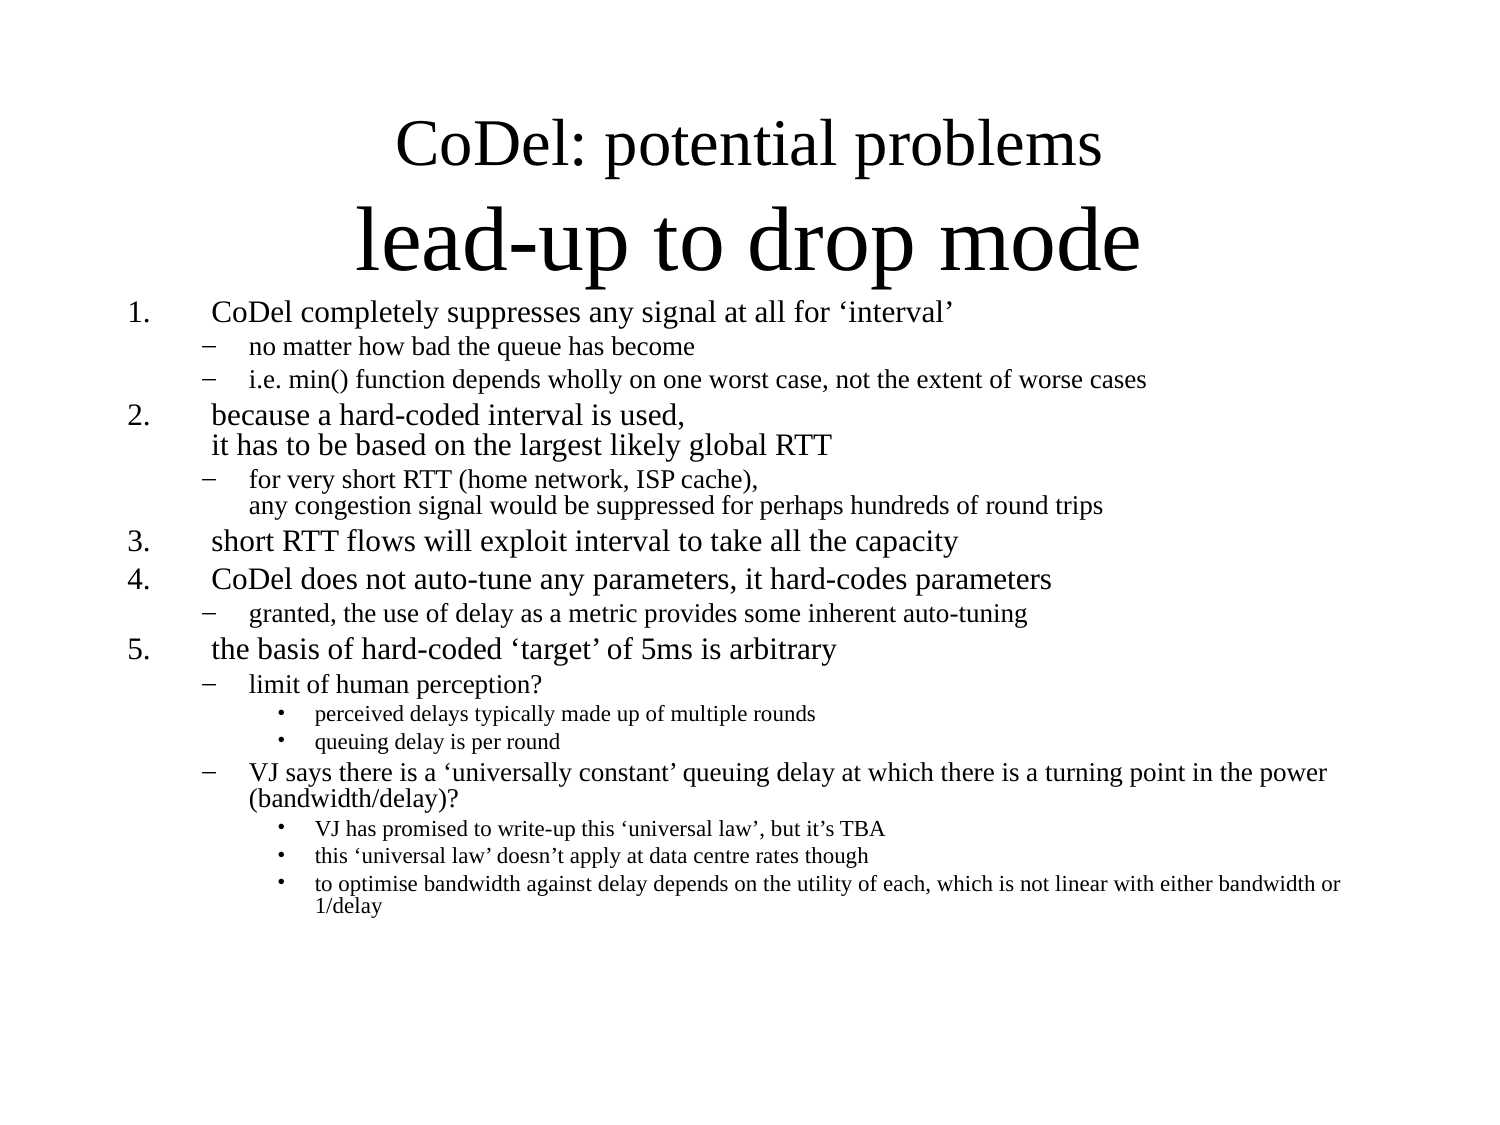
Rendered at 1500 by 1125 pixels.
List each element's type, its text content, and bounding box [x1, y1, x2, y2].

text_box CoDel completely suppresses any signal at all for ‘interval’ no matter how bad the queue has become i.e. min() function depends wholly on one worst case, not the extent of worse cases because a hard-coded interval is used, it has to be based on the largest likely global RTT for very short RTT (home network, ISP cache), any congestion signal would be suppressed for perhaps hundreds of round trips short RTT flows will exploit interval to take all the capacity CoDel does not auto-tune any parameters, it hard-codes parameters granted, the use of delay as a metric provides some inherent auto-tuning the basis of hard-coded ‘target’ of 5ms is arbitrary limit of human perception? perceived delays typically made up of multiple rounds queuing delay is per round VJ says there is a ‘universally constant’ queuing delay at which there is a turning point in the power (bandwidth/delay)? VJ has promised to write-up this ‘universal law’, but it’s TBA this ‘universal law’ doesn’t apply at data centre rates though to optimise bandwidth against delay depends on the utility of each, which is not linear with either bandwidth or 1/delay [112, 290, 1388, 1000]
text_box CoDel: potential problems lead-up to drop mode [112, 99, 1388, 288]
